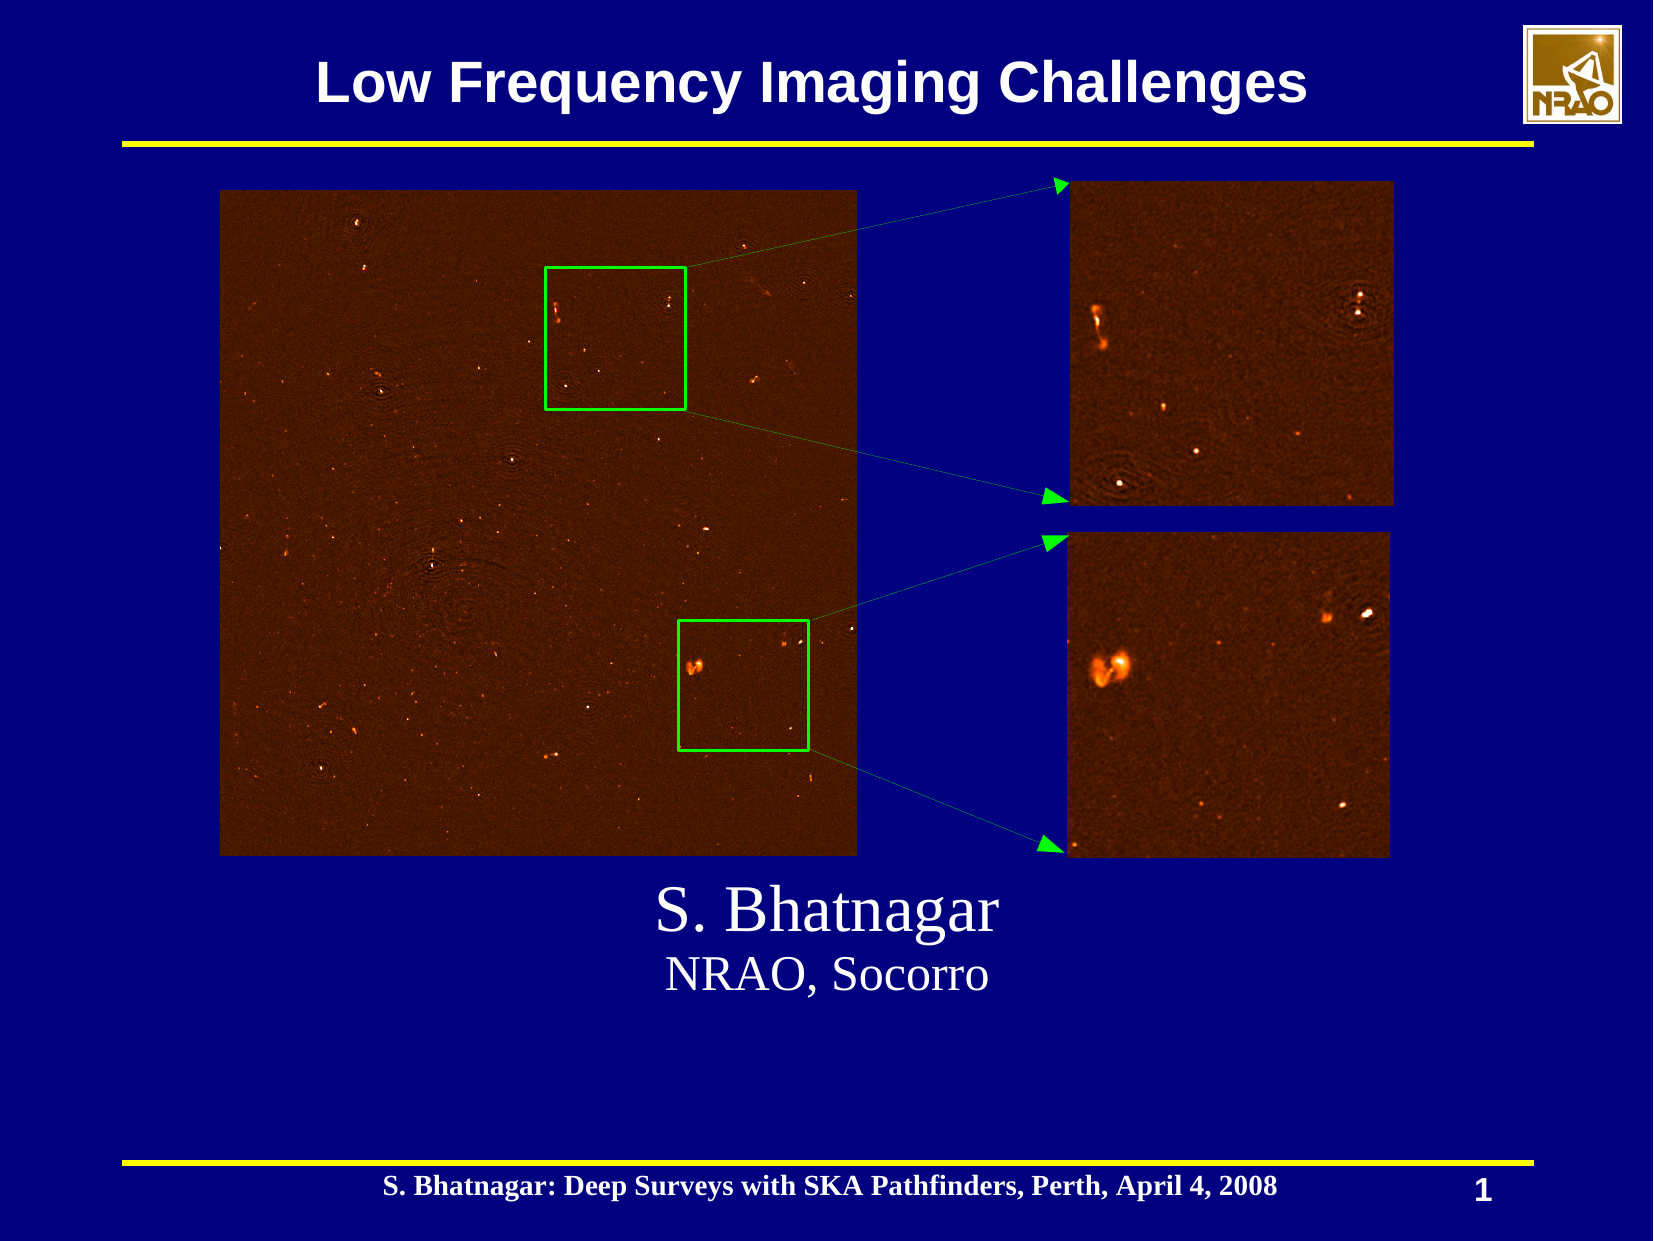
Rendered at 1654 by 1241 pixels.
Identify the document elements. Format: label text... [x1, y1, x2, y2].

title Low Frequency Imaging Challenges [107, 27, 1519, 137]
subtitle S. Bhatnagar NRAO, Socorro [121, 179, 1533, 1135]
picture [1523, 25, 1622, 124]
